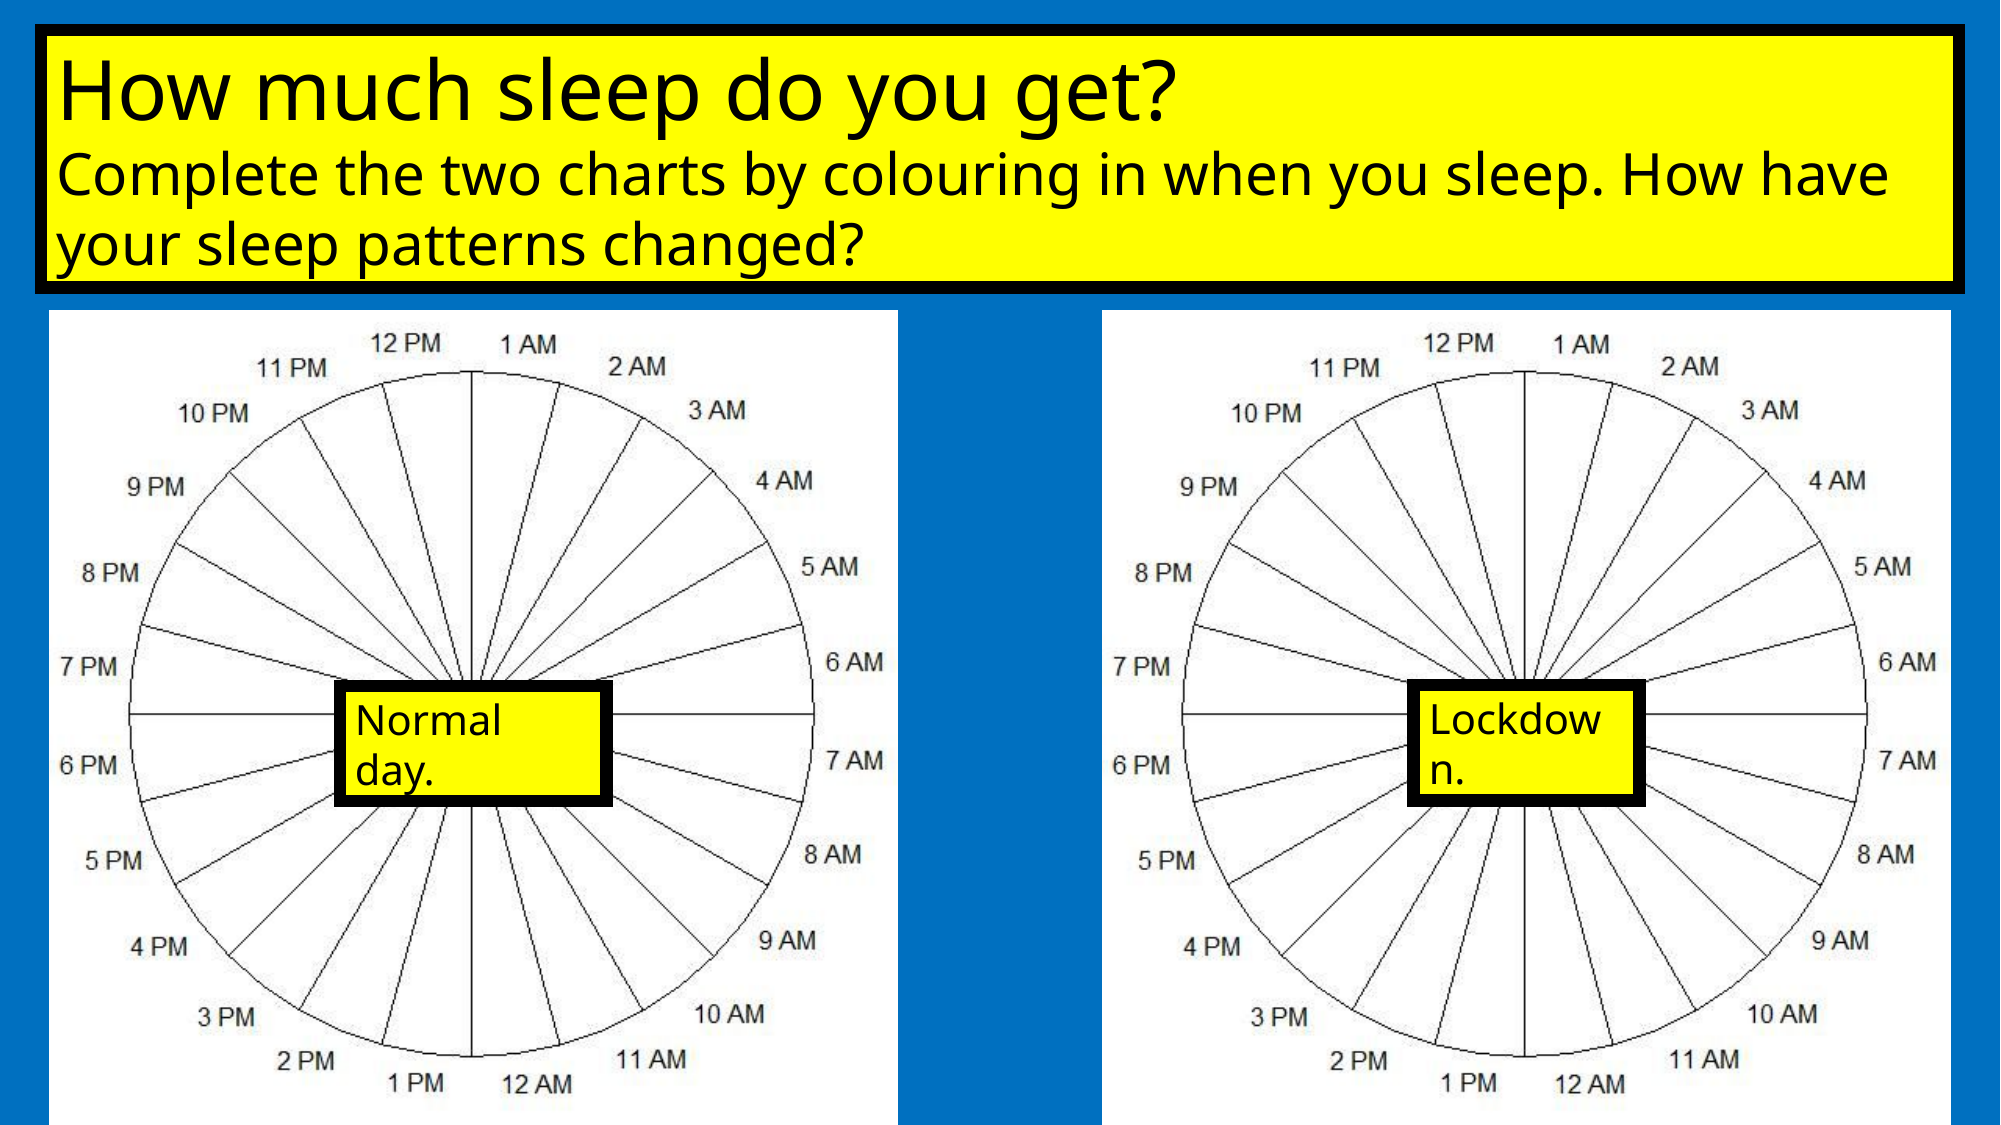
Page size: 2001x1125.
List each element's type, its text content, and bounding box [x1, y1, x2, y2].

text_box Lockdown. [1413, 685, 1640, 751]
text_box Normal day. [339, 685, 607, 752]
text_box How much sleep do you get? Complete the two charts by colouring in when you sleep. How have your sleep patterns changed? [41, 29, 1959, 288]
picture [49, 310, 898, 1125]
picture [1102, 310, 1951, 1125]
